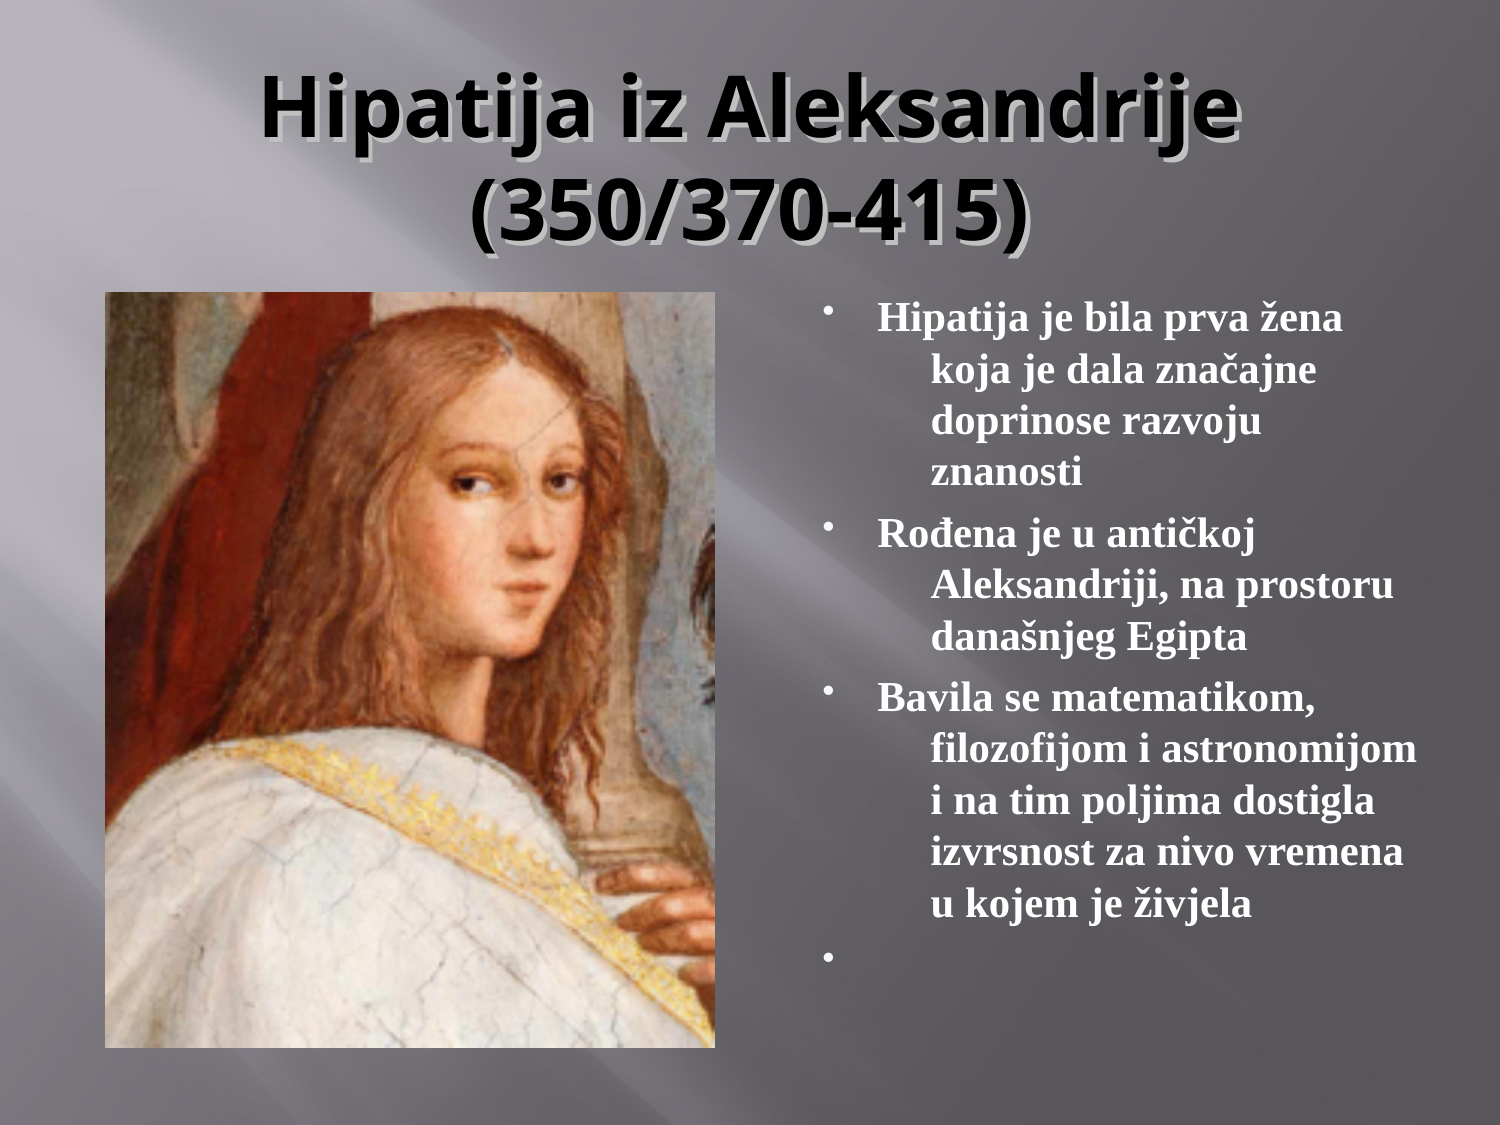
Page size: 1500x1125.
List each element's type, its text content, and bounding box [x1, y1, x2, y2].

list Hipatija je bila prva žena koja je dala značajne doprinose razvoju znanosti Rođena je u antičkoj Aleksandriji, na prostoru današnjeg Egipta Bavila se matematikom, filozofijom i astronomijom i na tim poljima dostigla izvrsnost za nivo vremena u kojem je živjela [773, 281, 1436, 1024]
picture [105, 292, 715, 1048]
title Hipatija iz Aleksandrije (350/370-415) [75, 45, 1426, 233]
